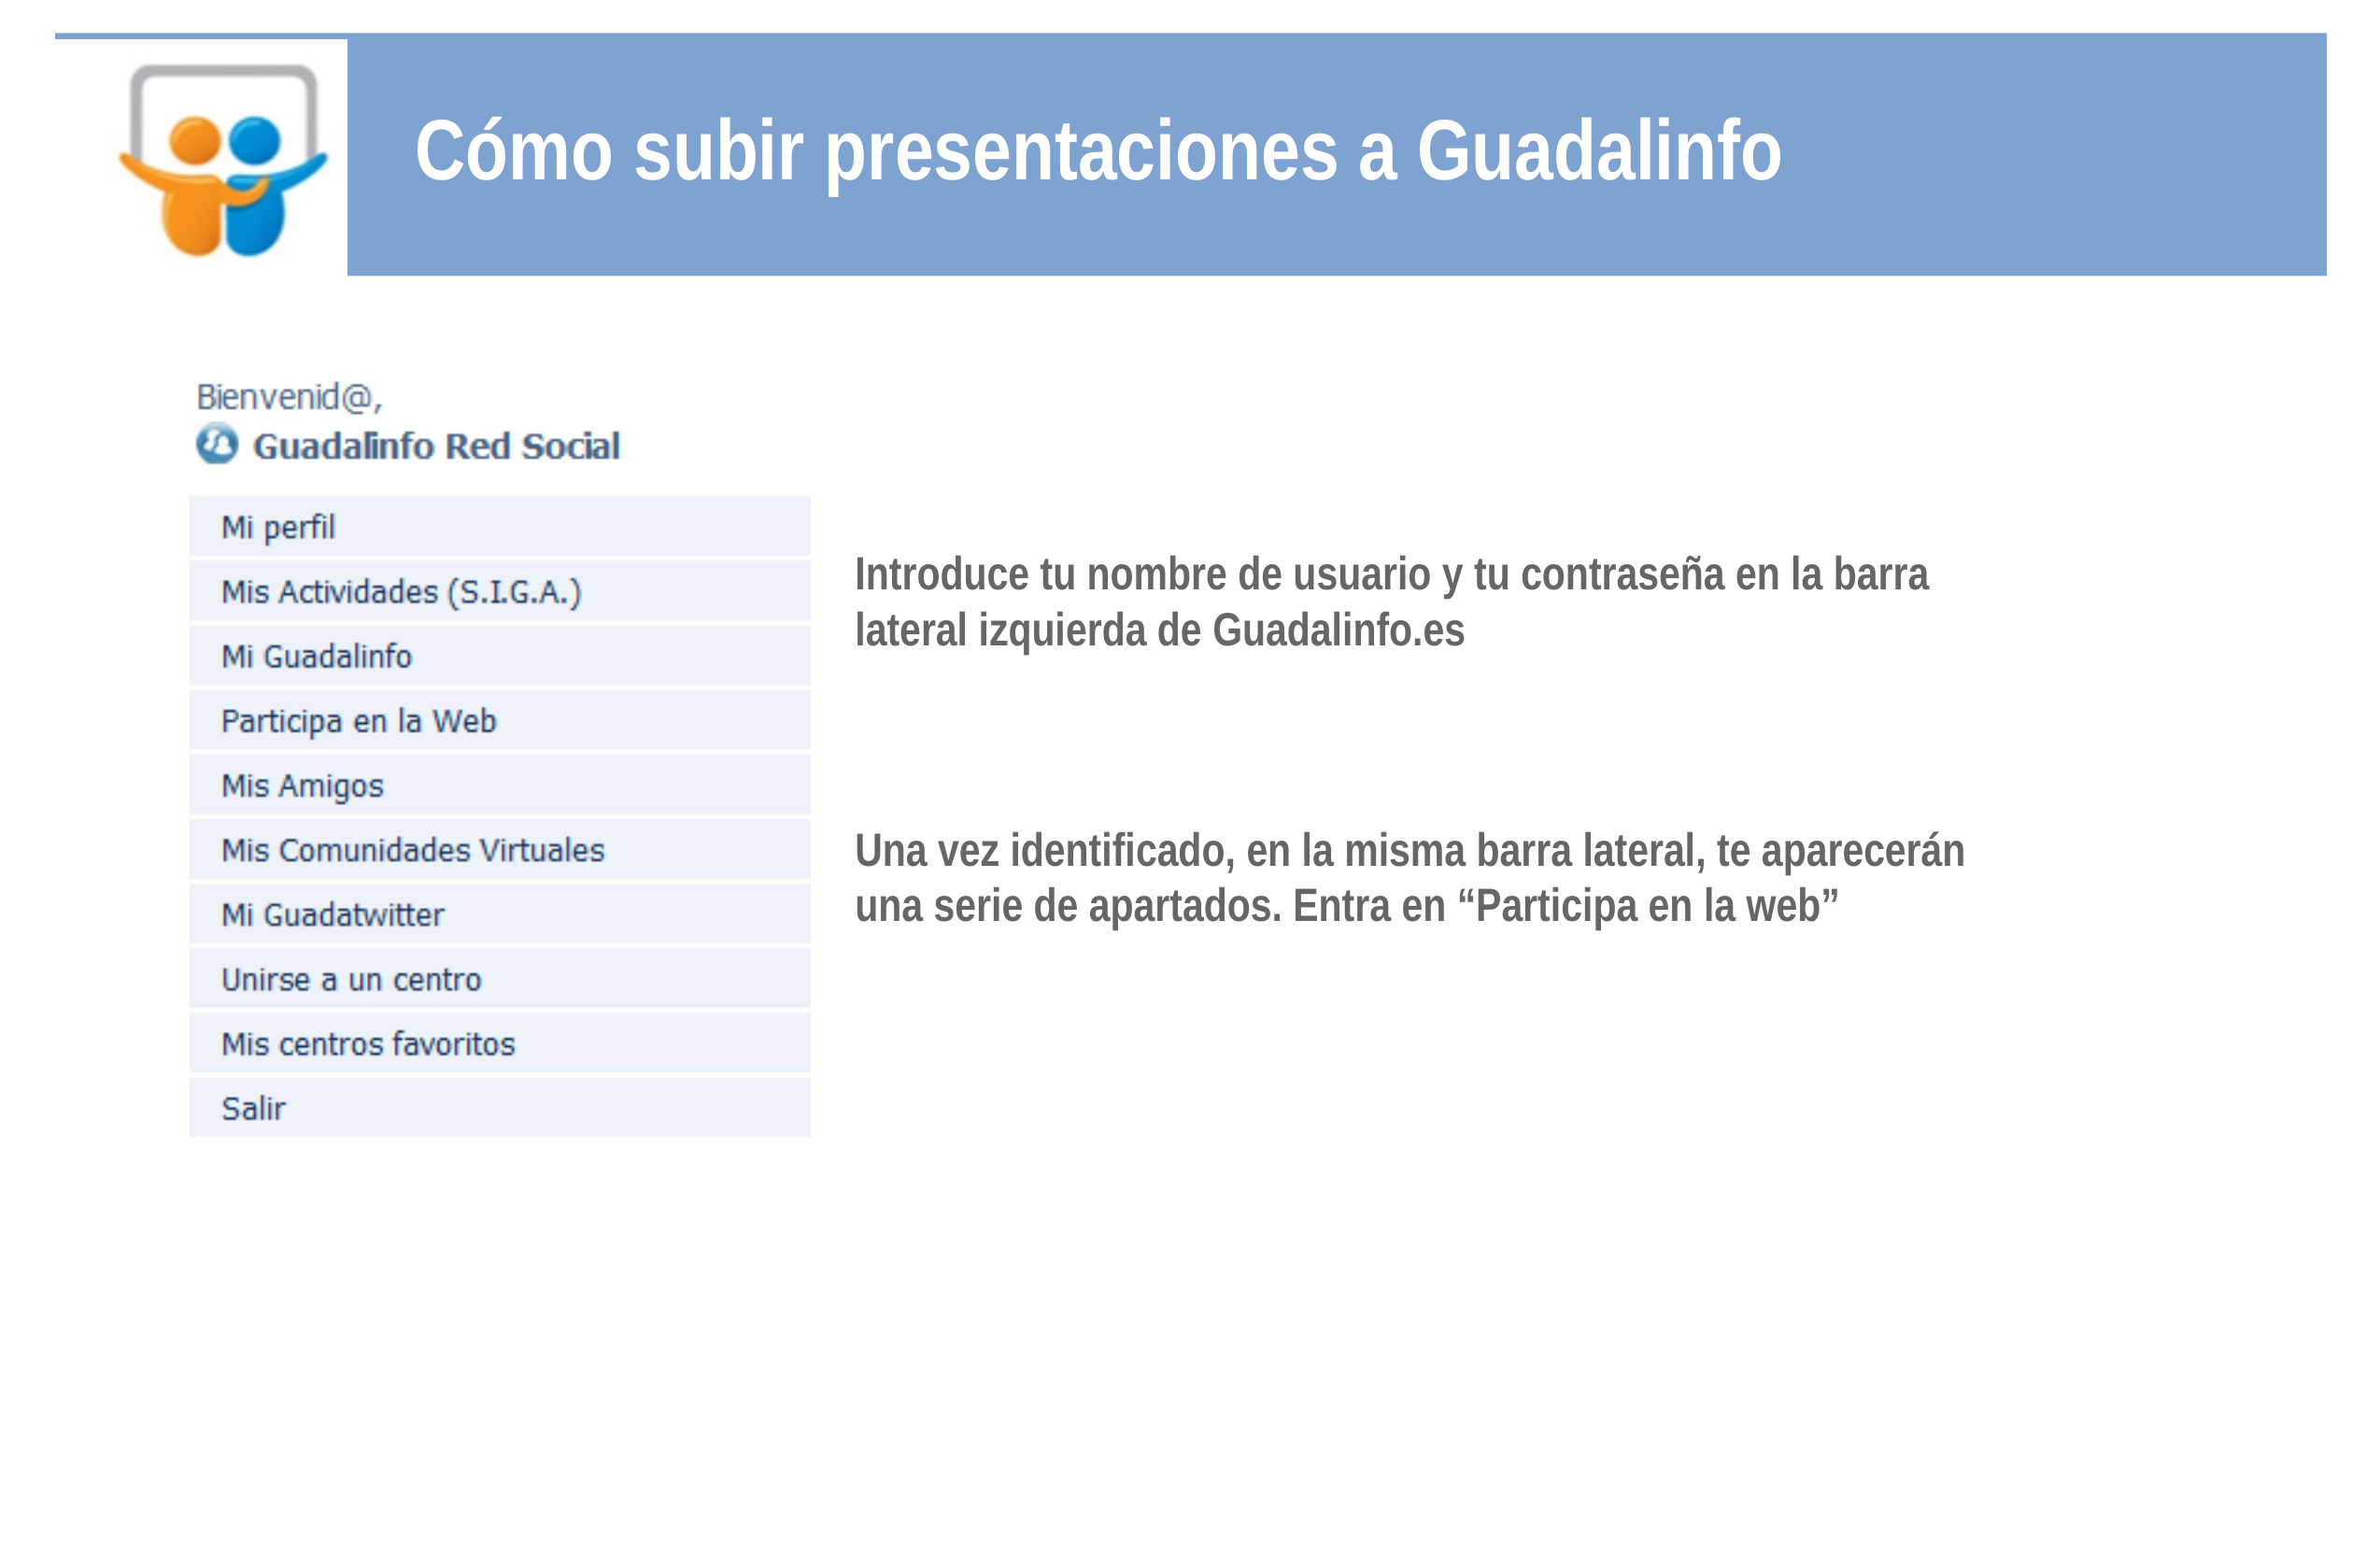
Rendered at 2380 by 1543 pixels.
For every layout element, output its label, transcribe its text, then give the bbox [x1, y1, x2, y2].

text_box Una vez identificado, en la misma barra lateral, te aparecerán una serie de apartados. Entra en “Participa en la web” [855, 772, 1986, 980]
text_box [55, 33, 2328, 276]
text_box Introduce tu nombre de usuario y tu contraseña en la barra lateral izquierda de Guadalinfo.es [855, 496, 1986, 703]
picture [52, 39, 347, 279]
text_box Cómo subir presentaciones a Guadalinfo [401, 85, 2097, 221]
picture [190, 358, 811, 1148]
